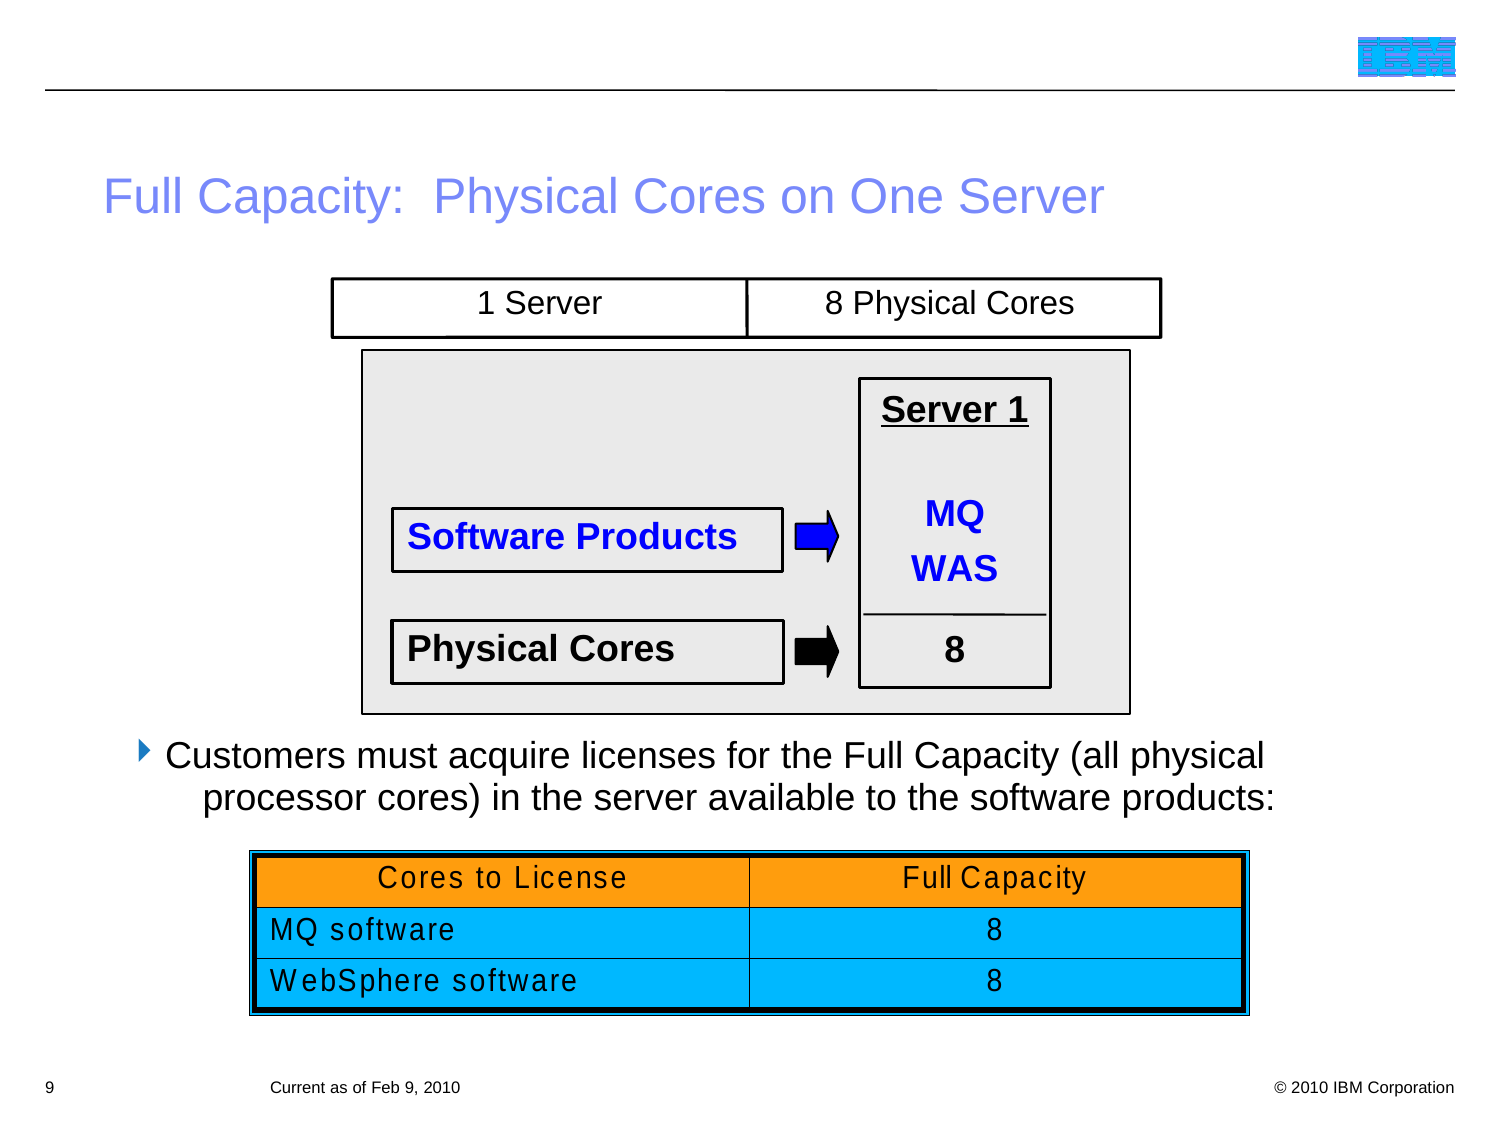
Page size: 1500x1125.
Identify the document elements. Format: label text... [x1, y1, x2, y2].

text_box [362, 349, 1130, 714]
text_box Customers must acquire licenses for the Full Capacity (all physical processor cores) in the server available to the software products: [112, 727, 1351, 833]
text_box WAS [875, 540, 1035, 603]
text_box 1 Server 8 Physical Cores [749, 278, 1161, 338]
text_box MQ [901, 484, 1009, 540]
text_box Physical Cores [391, 620, 784, 684]
text_box 1 Server 8 Physical Cores [332, 278, 745, 338]
text_box Server 1 [861, 381, 1049, 439]
text_box 8 [929, 623, 981, 678]
chart [249, 850, 1250, 1016]
text_box Software Products [392, 508, 783, 572]
title Full Capacity: Physical Cores on One Server [87, 160, 1391, 233]
